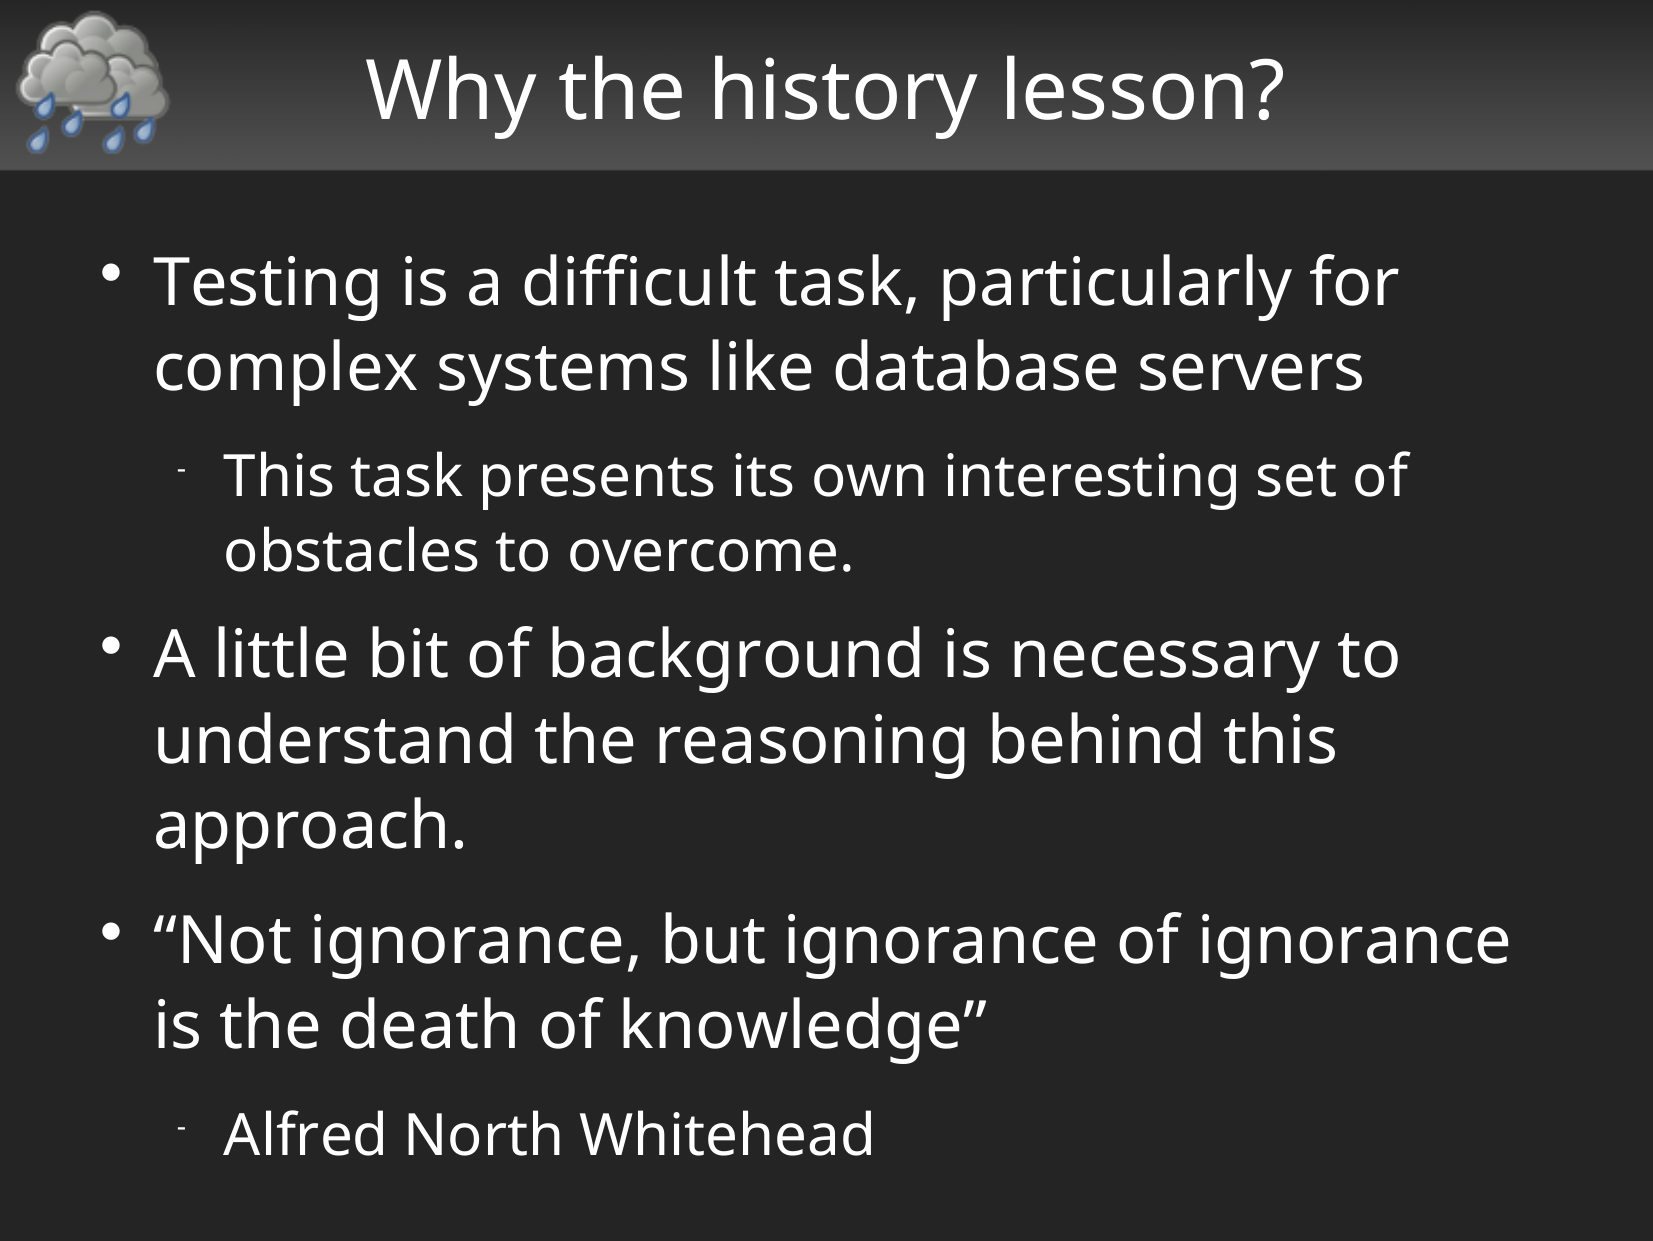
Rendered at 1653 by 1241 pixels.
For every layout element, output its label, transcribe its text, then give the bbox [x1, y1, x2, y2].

list Testing is a difficult task, particularly for complex systems like database servers This task presents its own interesting set of obstacles to overcome. A little bit of background is necessary to understand the reasoning behind this approach. “Not ignorance, but ignorance of ignorance is the death of knowledge” Alfred North Whitehead [82, 236, 1570, 1057]
title Why the history lesson? [82, 39, 1570, 137]
picture [0, 0, 1653, 1241]
